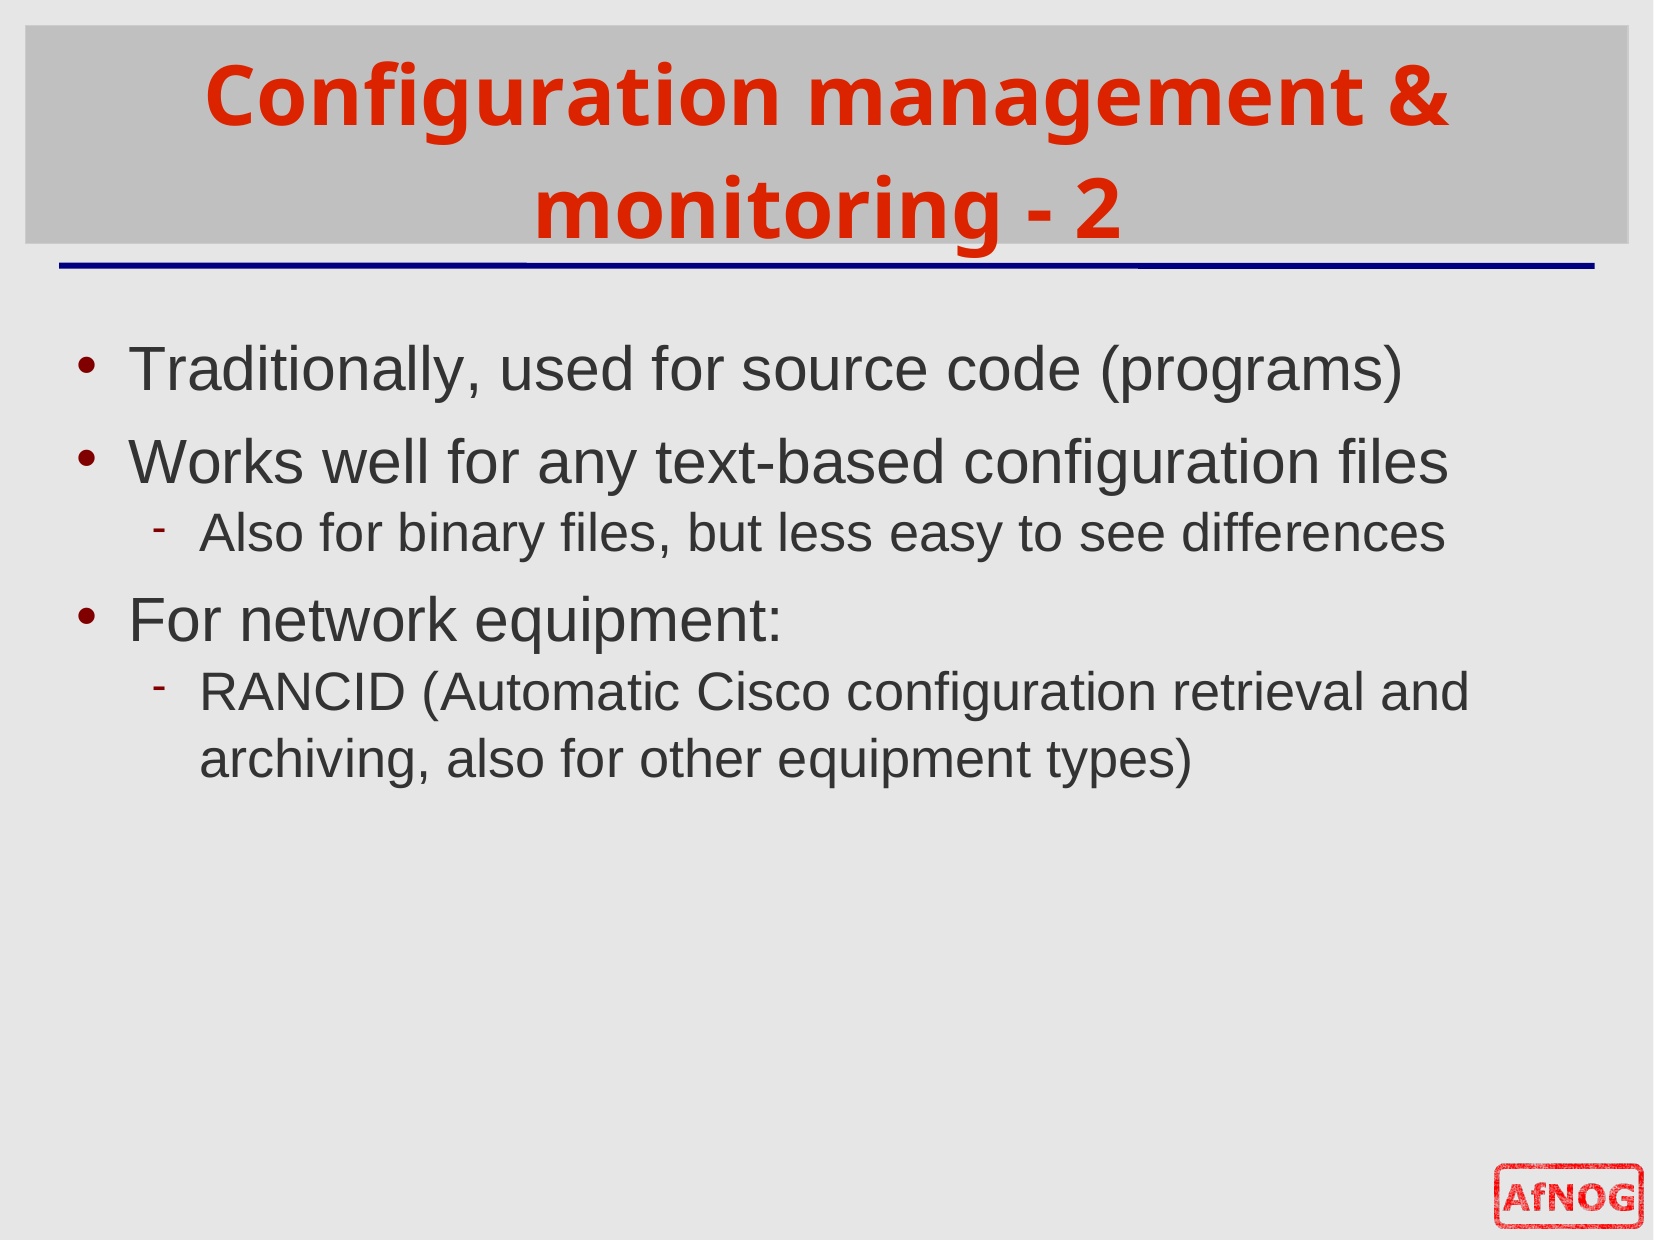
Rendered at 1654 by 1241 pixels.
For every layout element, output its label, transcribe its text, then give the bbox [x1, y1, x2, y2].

list Traditionally, used for source code (programs)‏ Works well for any text-based configuration files Also for binary files, but less easy to see differences For network equipment: RANCID (Automatic Cisco configuration retrieval and archiving, also for other equipment types)‏ [59, 324, 1595, 1135]
title Configuration management & monitoring - 2 [121, 46, 1534, 254]
picture [1494, 1163, 1644, 1229]
